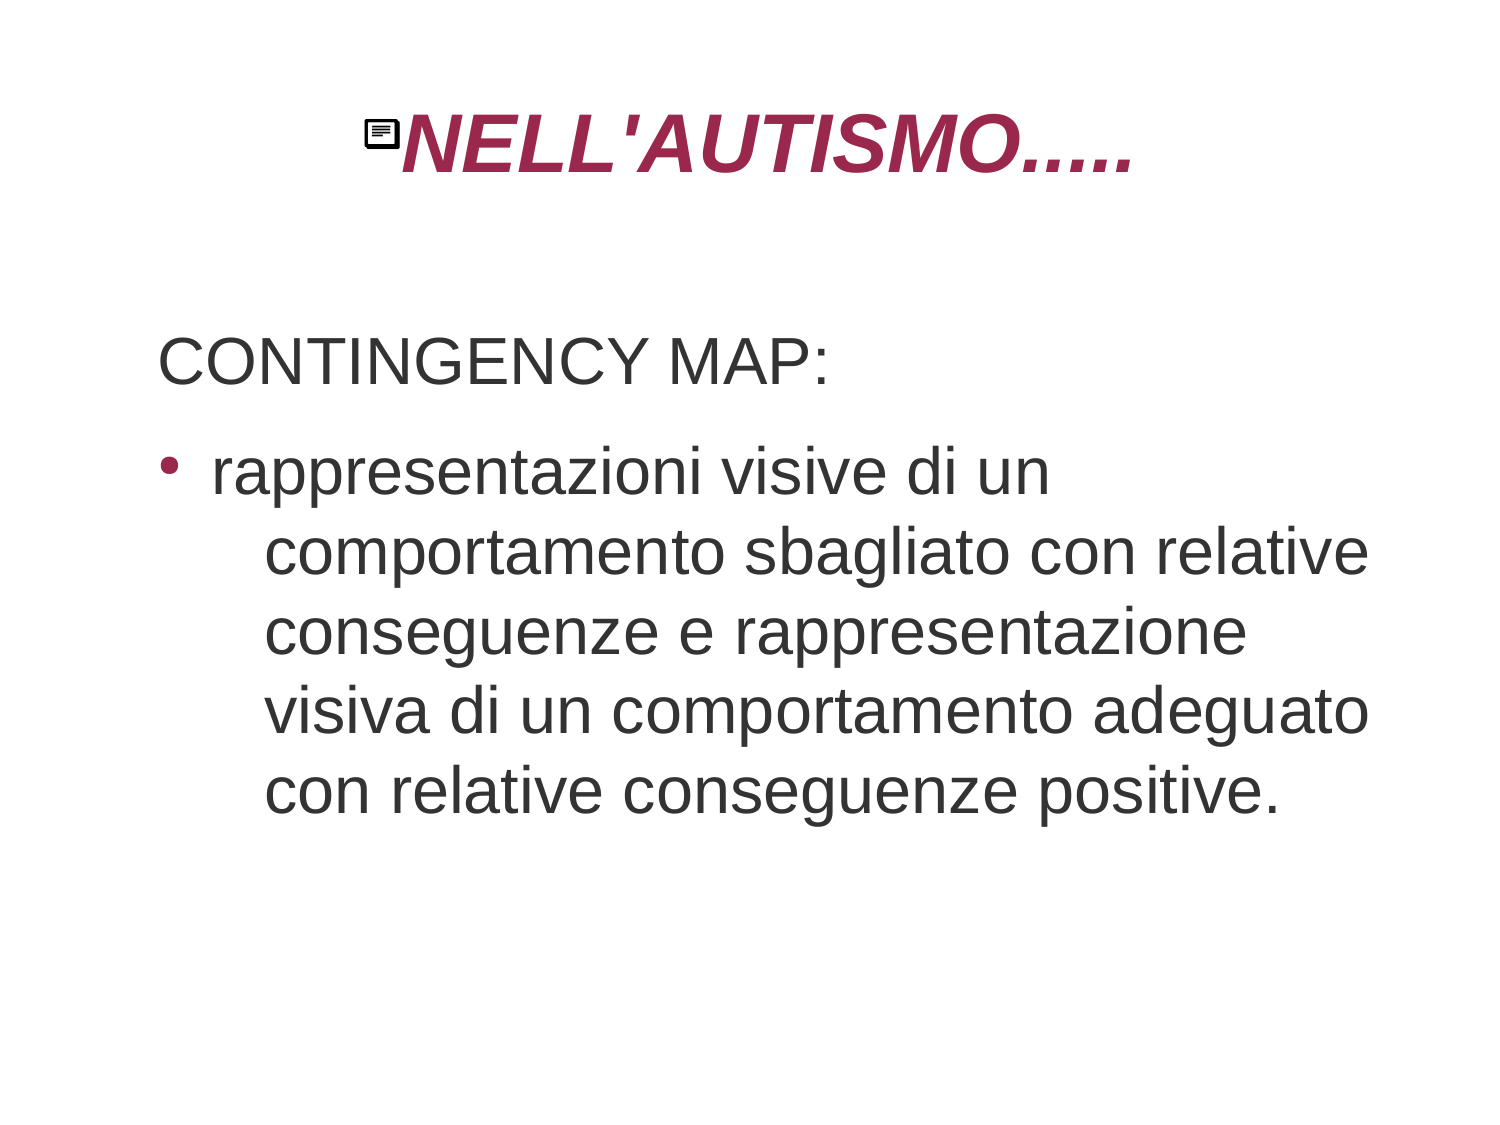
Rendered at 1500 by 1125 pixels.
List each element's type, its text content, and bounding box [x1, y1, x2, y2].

list CONTINGENCY MAP: rappresentazioni visive di un comportamento sbagliato con relative conseguenze e rappresentazione visiva di un comportamento adeguato con relative conseguenze positive. [122, 318, 1376, 1027]
title NELL'AUTISMO..... [75, 44, 1425, 233]
